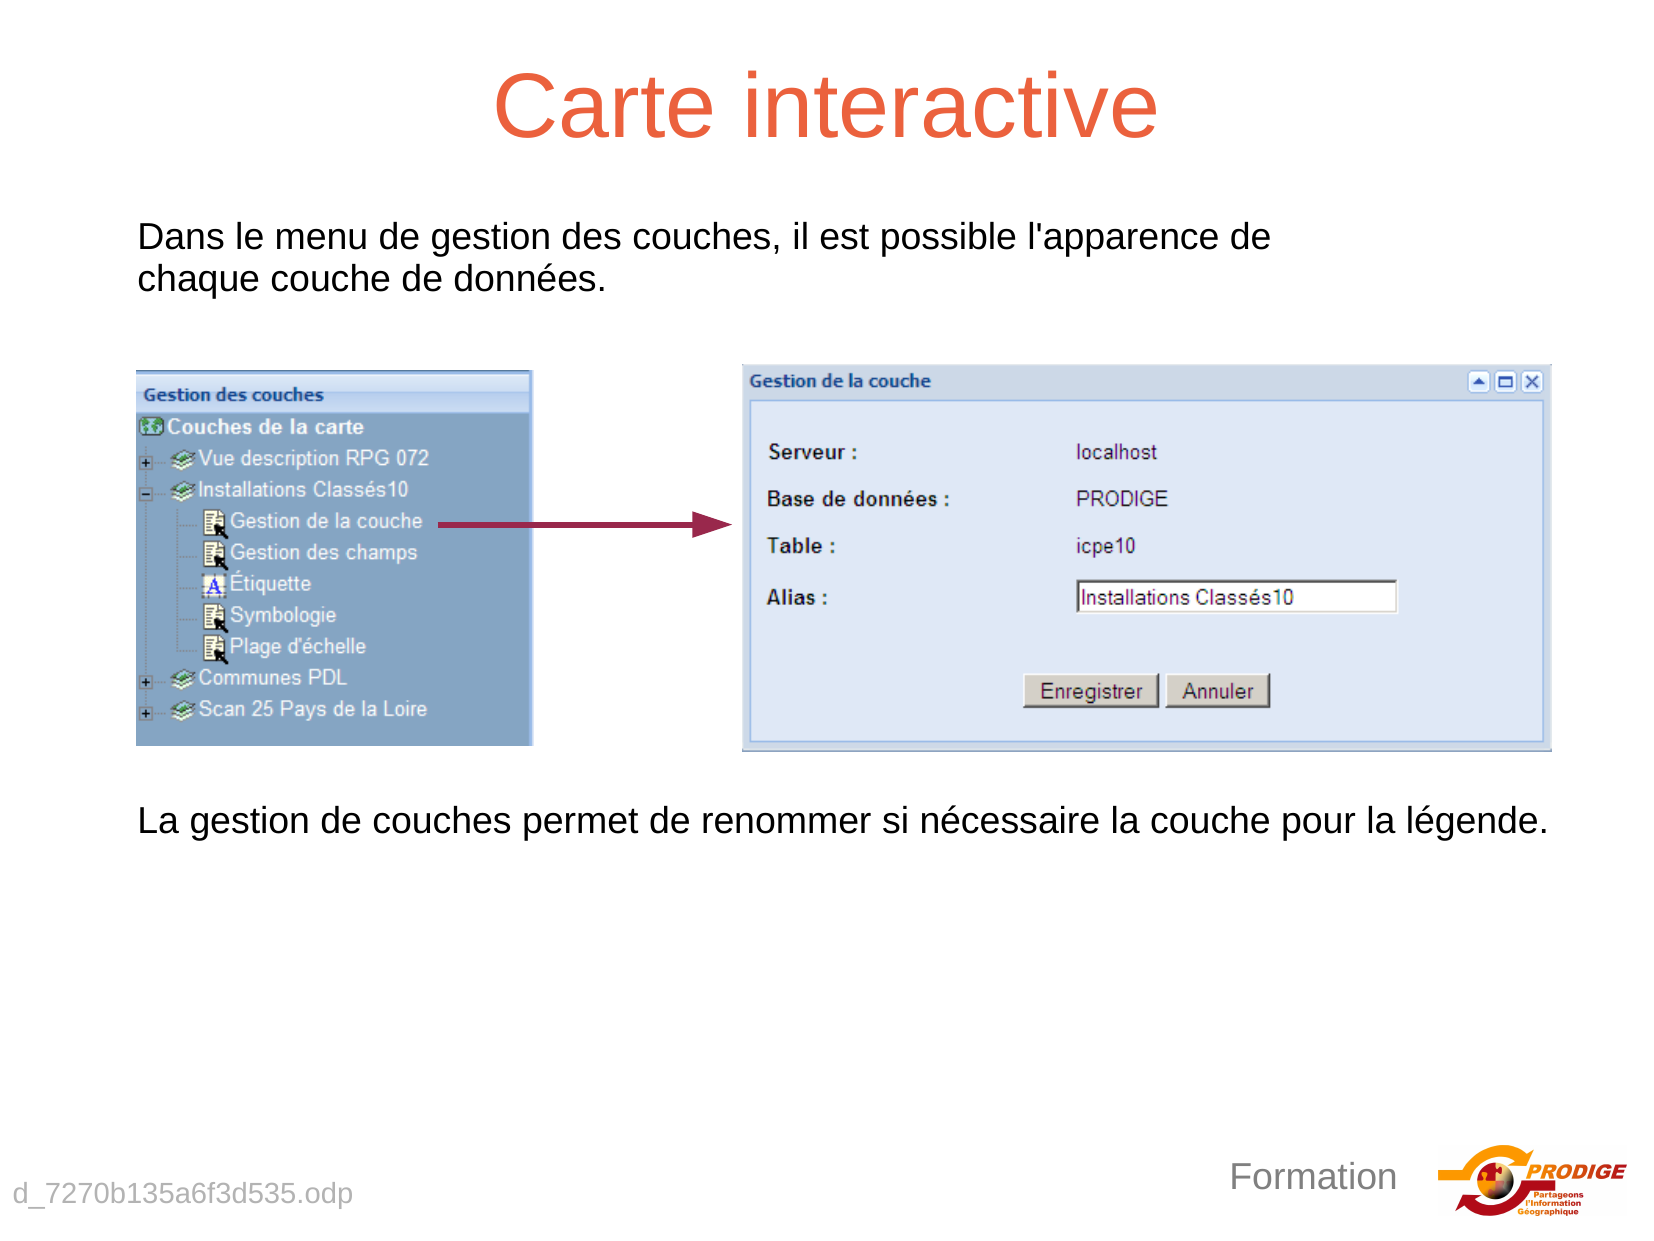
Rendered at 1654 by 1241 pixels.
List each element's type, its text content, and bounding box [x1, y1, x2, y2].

title Carte interactive [82, 9, 1571, 202]
text_box La gestion de couches permet de renommer si nécessaire la couche pour la légende. [122, 792, 1565, 850]
picture [1438, 1145, 1627, 1216]
picture [742, 364, 1552, 752]
text_box Dans le menu de gestion des couches, il est possible l'apparence de chaque couche de données. [122, 207, 1298, 307]
picture [136, 370, 534, 746]
